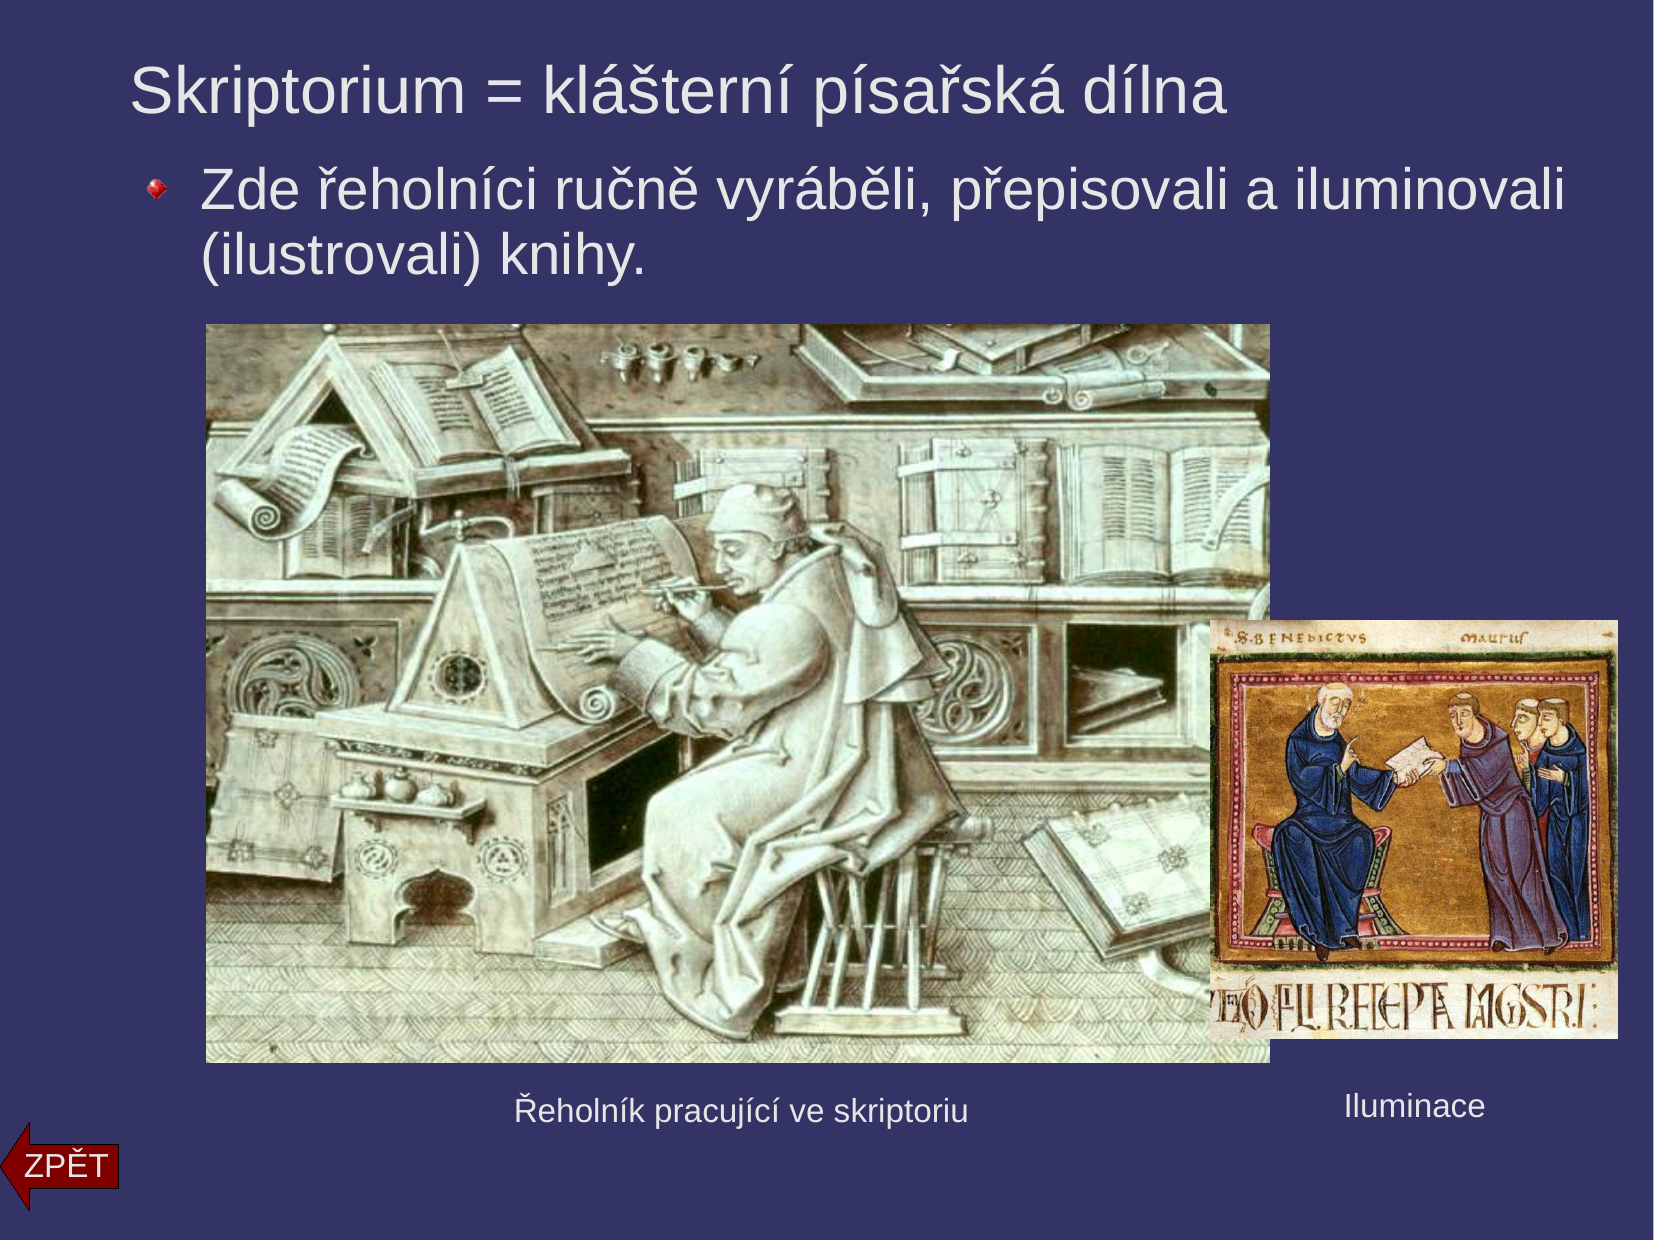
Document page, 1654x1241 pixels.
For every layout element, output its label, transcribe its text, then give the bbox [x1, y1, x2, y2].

text_box Iluminace [1328, 1080, 1502, 1152]
list Řeholník pracující ve skriptoriu [442, 1092, 1022, 1152]
list Skriptorium = klášterní písařská dílna Zde řeholníci ručně vyráběli, přepisovali a iluminovali (ilustrovali) knihy. [59, 52, 1595, 375]
picture [206, 324, 1618, 1063]
text_box ZPĚT [0, 1122, 119, 1211]
